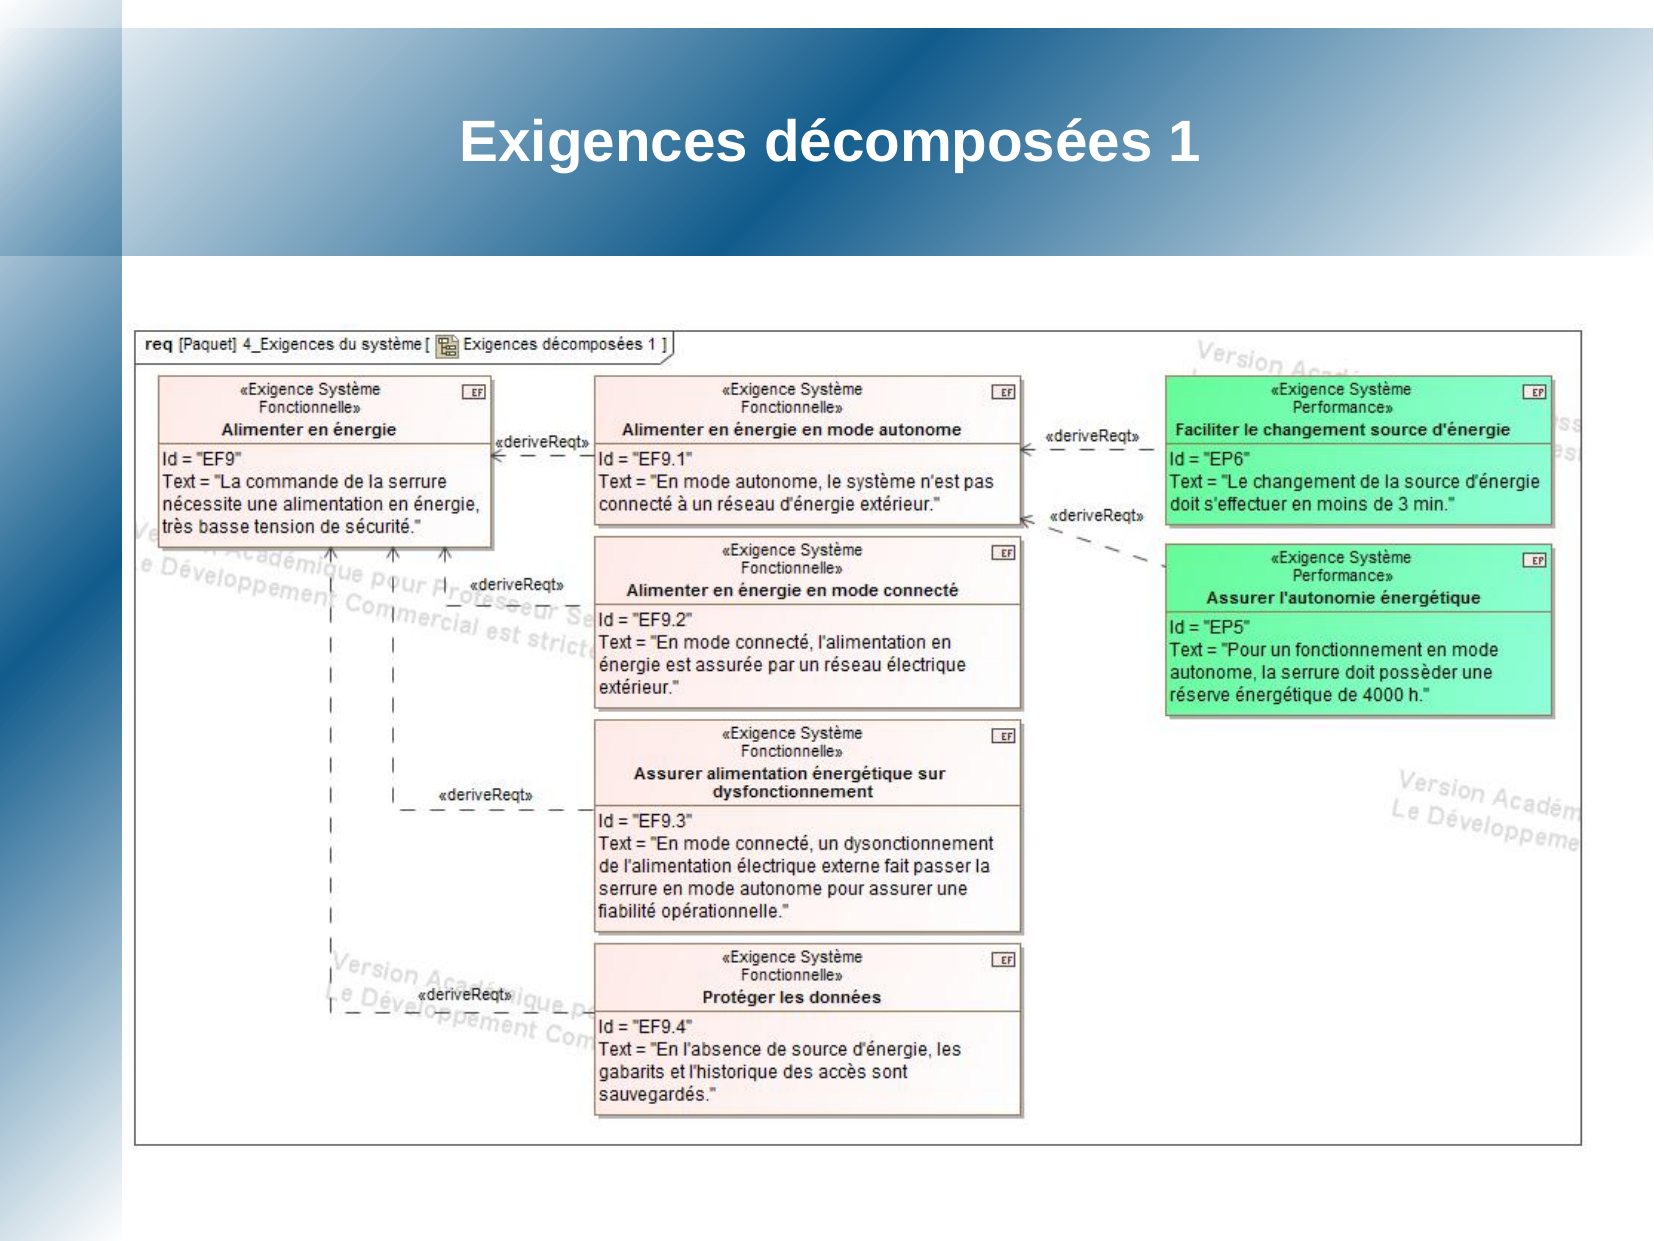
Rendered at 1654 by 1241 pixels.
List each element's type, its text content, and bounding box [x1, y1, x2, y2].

title Exigences décomposées 1 [125, 45, 1537, 238]
subtitle [127, 323, 1603, 1167]
